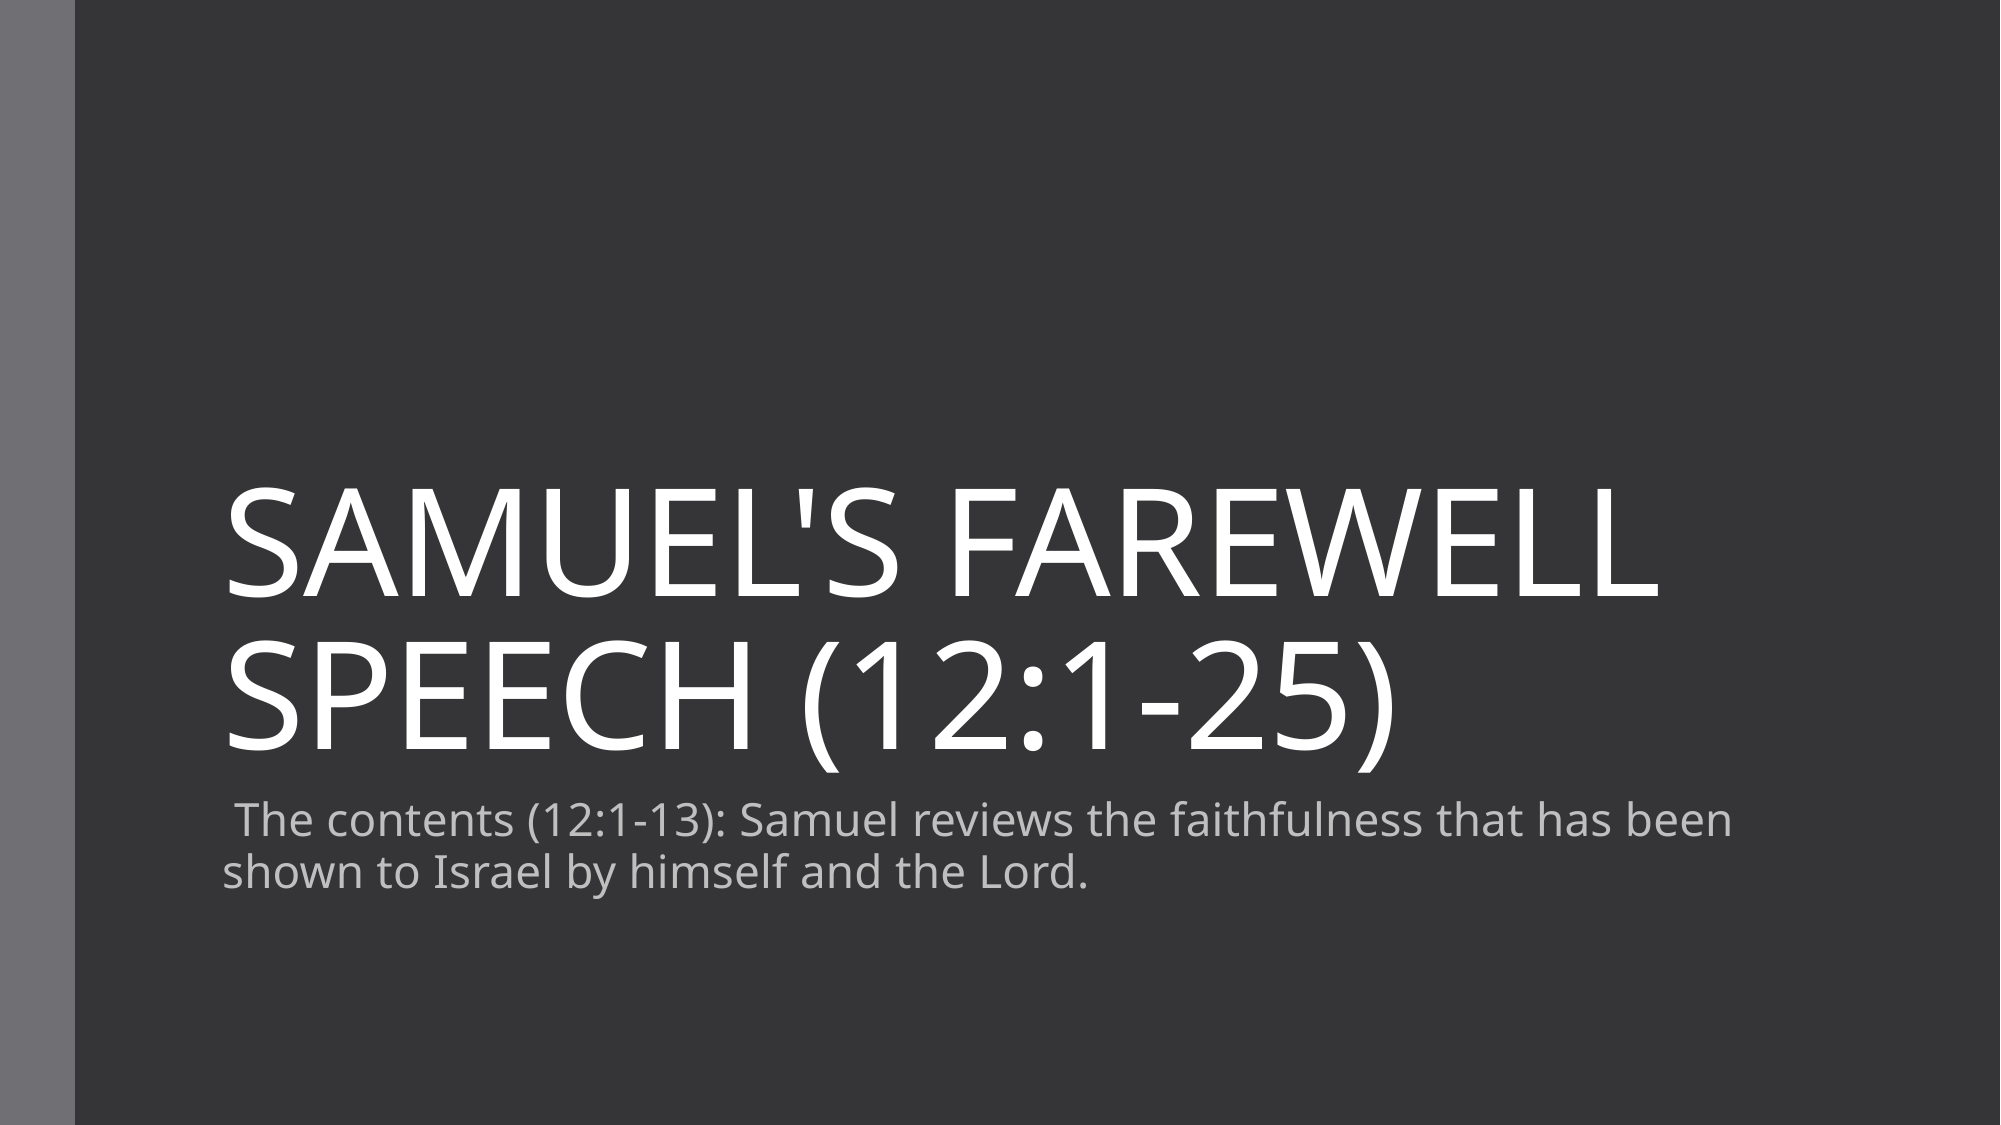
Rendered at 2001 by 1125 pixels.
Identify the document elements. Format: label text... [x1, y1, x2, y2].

title SAMUEL'S FAREWELL SPEECH (12:1-25) [206, 124, 1752, 787]
subtitle The contents (12:1-13): Samuel reviews the faithfulness that has been shown to Israel by himself and the Lord. [206, 787, 1752, 1066]
